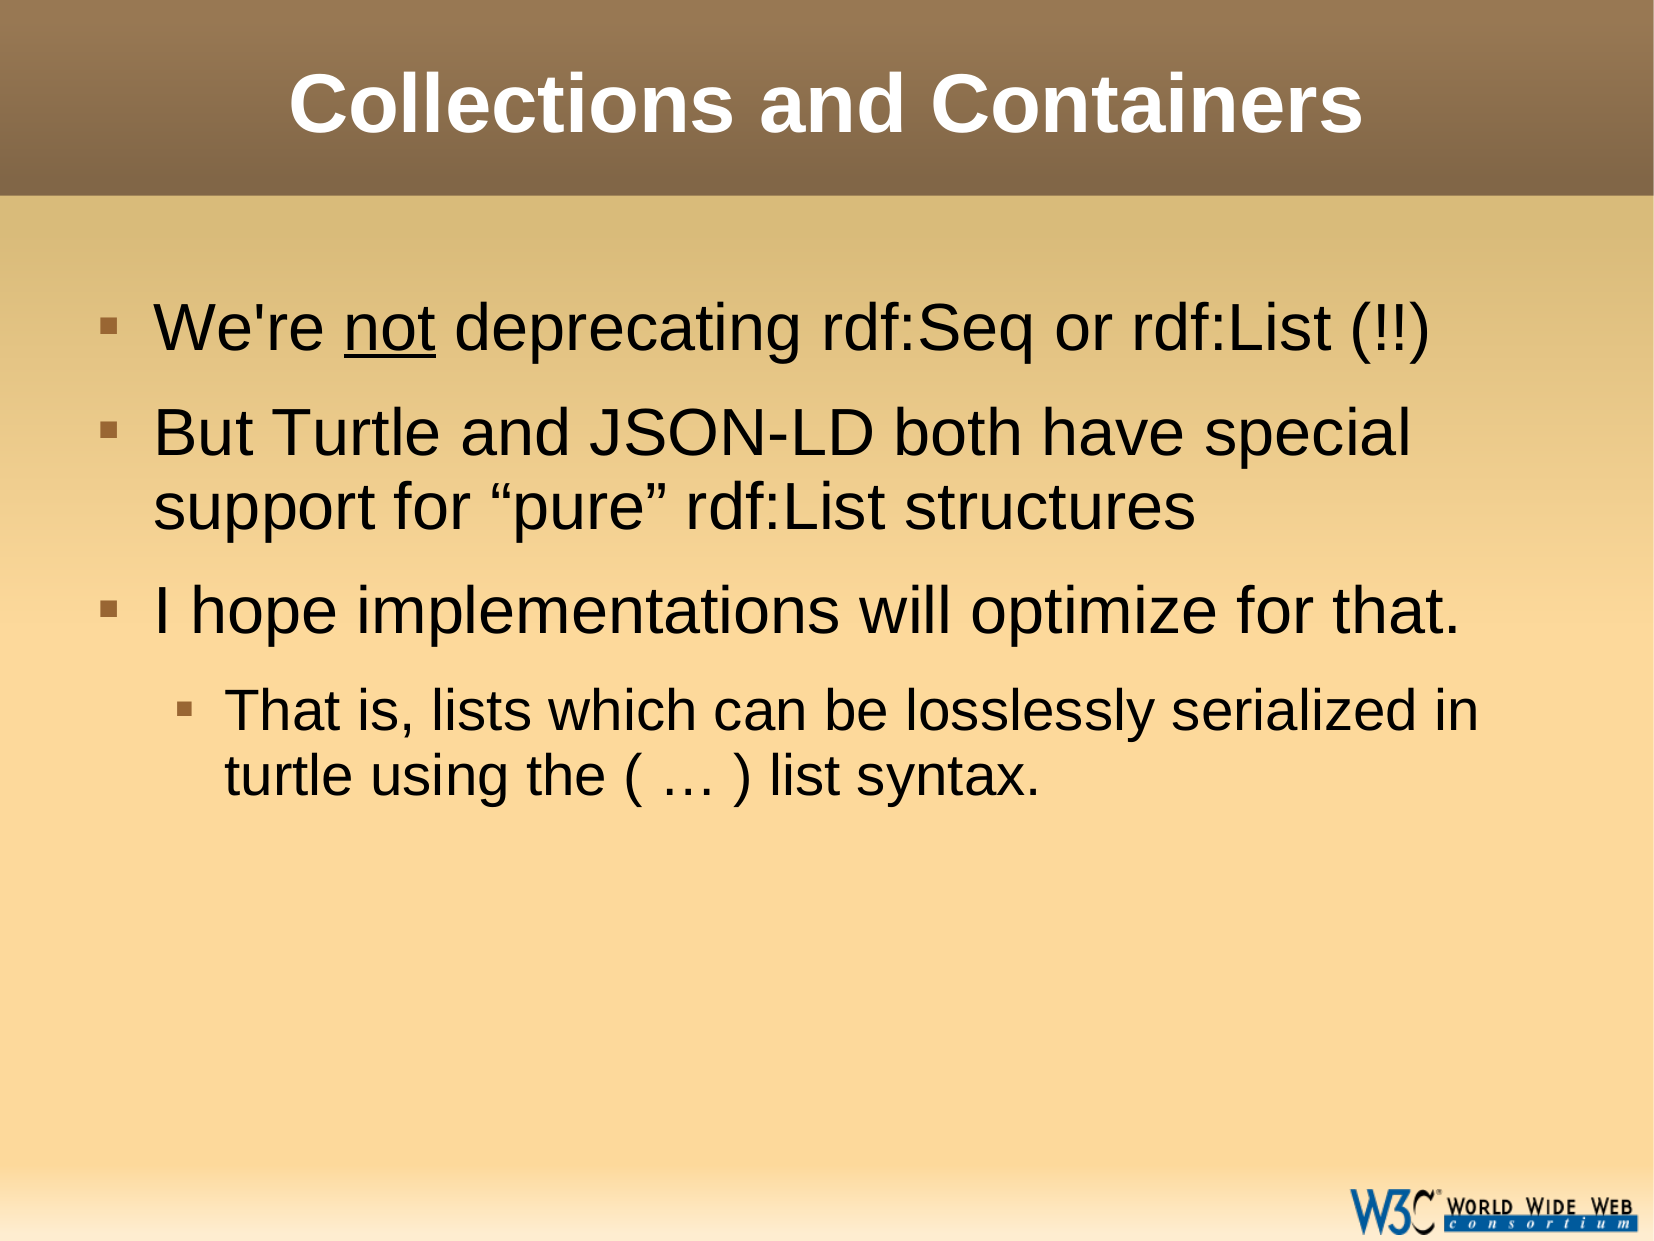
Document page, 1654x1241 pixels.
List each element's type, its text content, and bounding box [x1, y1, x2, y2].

picture [0, 208, 1654, 1241]
list We're not deprecating rdf:Seq or rdf:List (!!) But Turtle and JSON-LD both have special support for “pure” rdf:List structures I hope implementations will optimize for that. That is, lists which can be losslessly serialized in turtle using the ( … ) list syntax. [82, 290, 1571, 1109]
title Collections and Containers [0, 0, 1654, 208]
